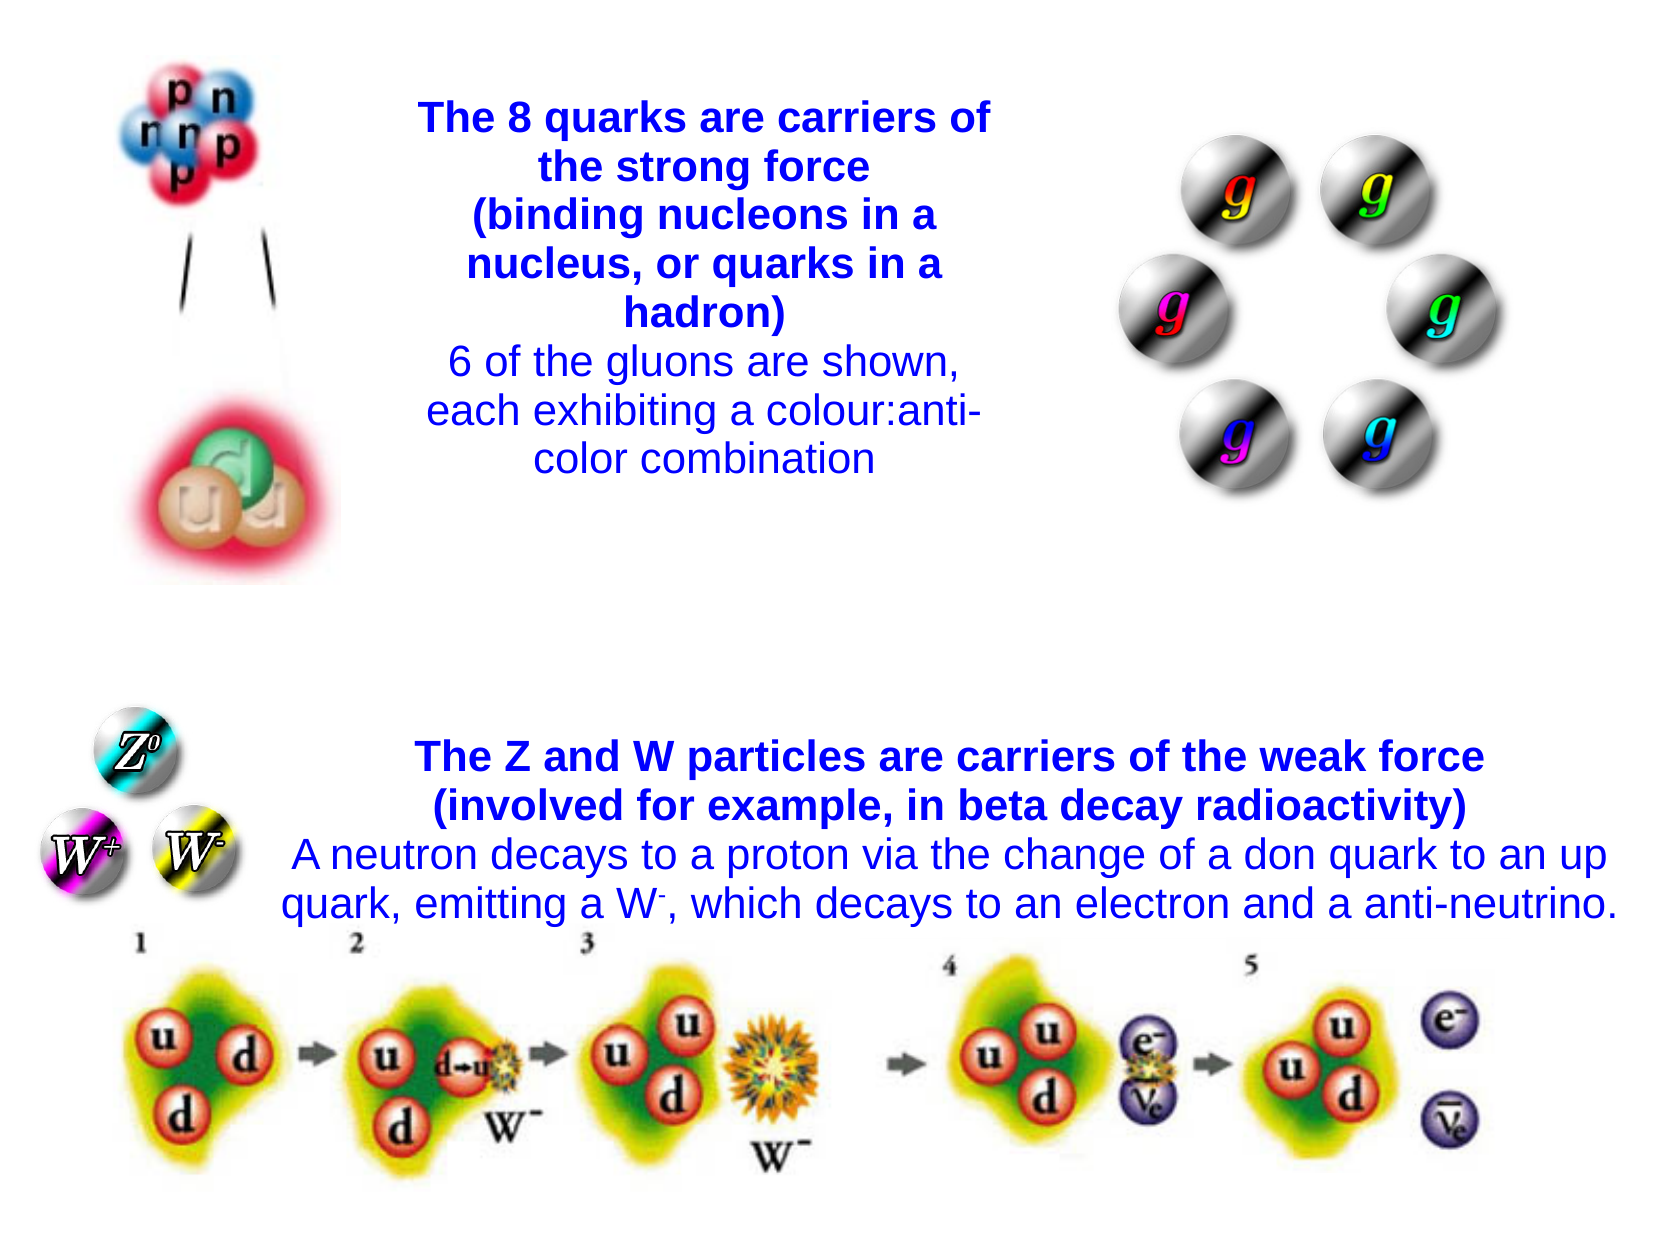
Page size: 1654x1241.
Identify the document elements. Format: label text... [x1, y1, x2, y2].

text_box The Z and W particles are carriers of the weak force (involved for example, in beta decay radioactivity) A neutron decays to a proton via the change of a don quark to an up quark, emitting a W-, which decays to an electron and a anti-neutrino. [266, 724, 1654, 939]
picture [1111, 127, 1514, 507]
text_box The 8 quarks are carriers of the strong force (binding nucleons in a nucleus, or quarks in a hadron) 6 of the gluons are shown, each exhibiting a colour:anti-color combination [402, 85, 1009, 599]
picture [860, 939, 1511, 1174]
picture [34, 700, 846, 1198]
picture [113, 55, 341, 585]
